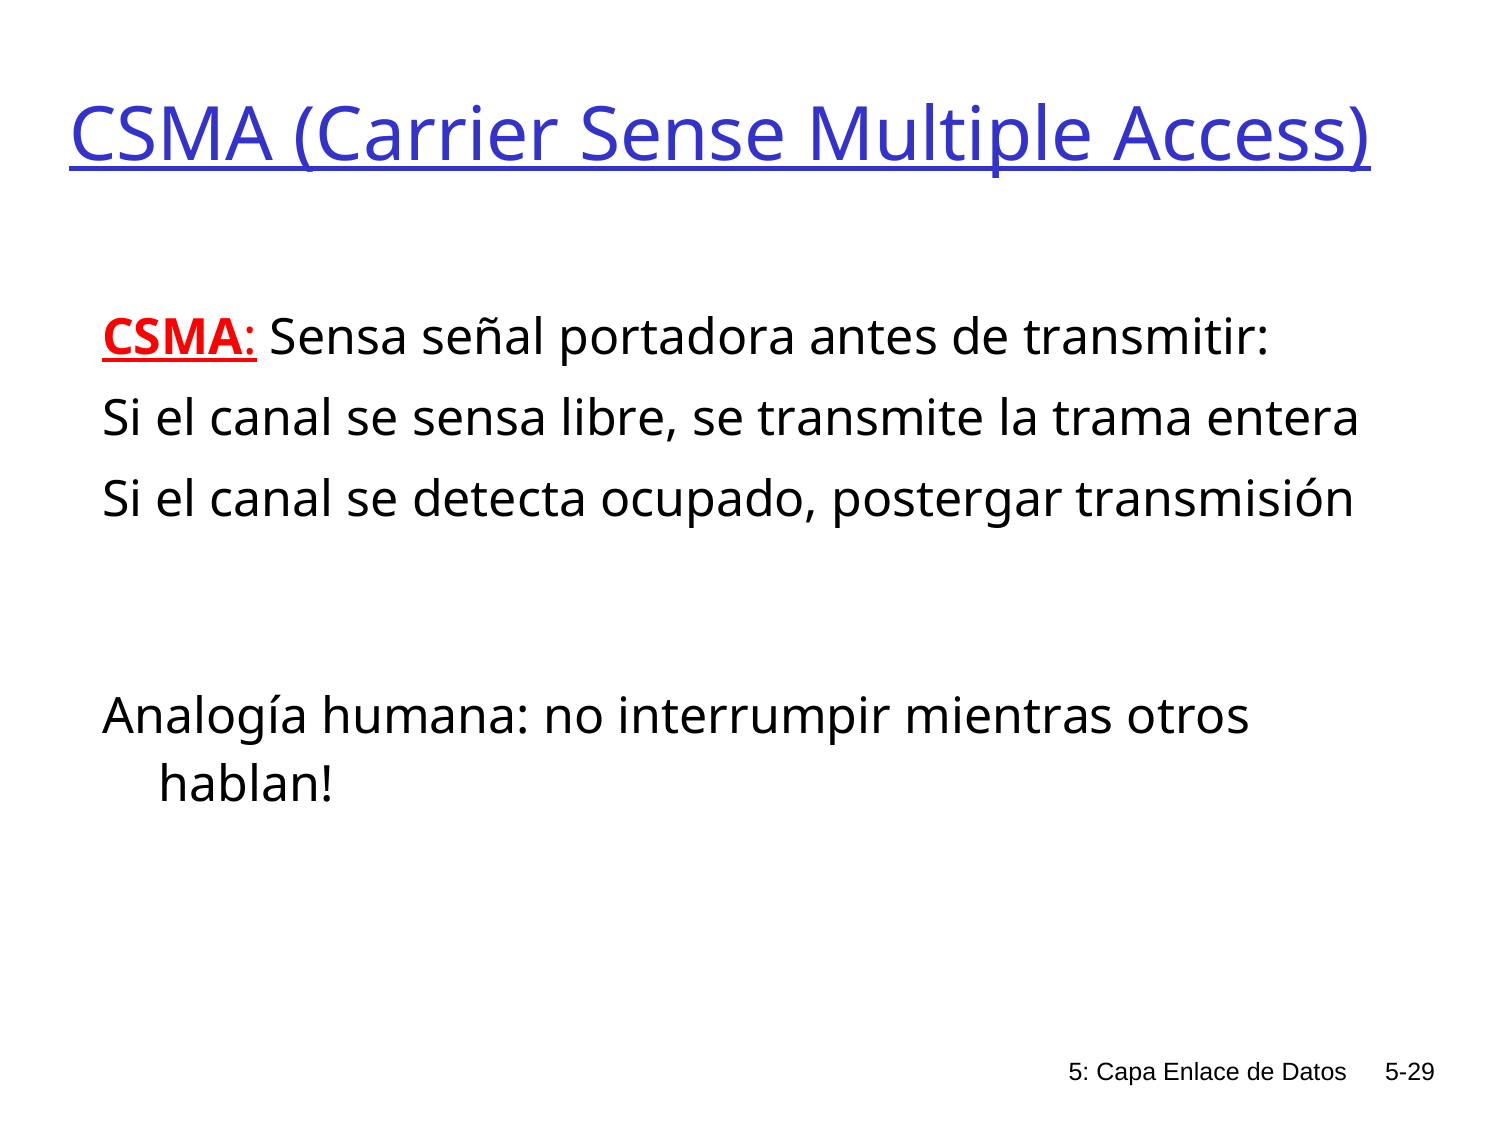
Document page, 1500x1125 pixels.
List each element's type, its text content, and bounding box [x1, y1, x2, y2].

title CSMA (Carrier Sense Multiple Access) [54, 37, 1444, 225]
list CSMA: Sensa señal portadora antes de transmitir: Si el canal se sensa libre, se transmite la trama entera Si el canal se detecta ocupado, postergar transmisión Analogía humana: no interrumpir mientras otros hablan! [87, 293, 1449, 833]
